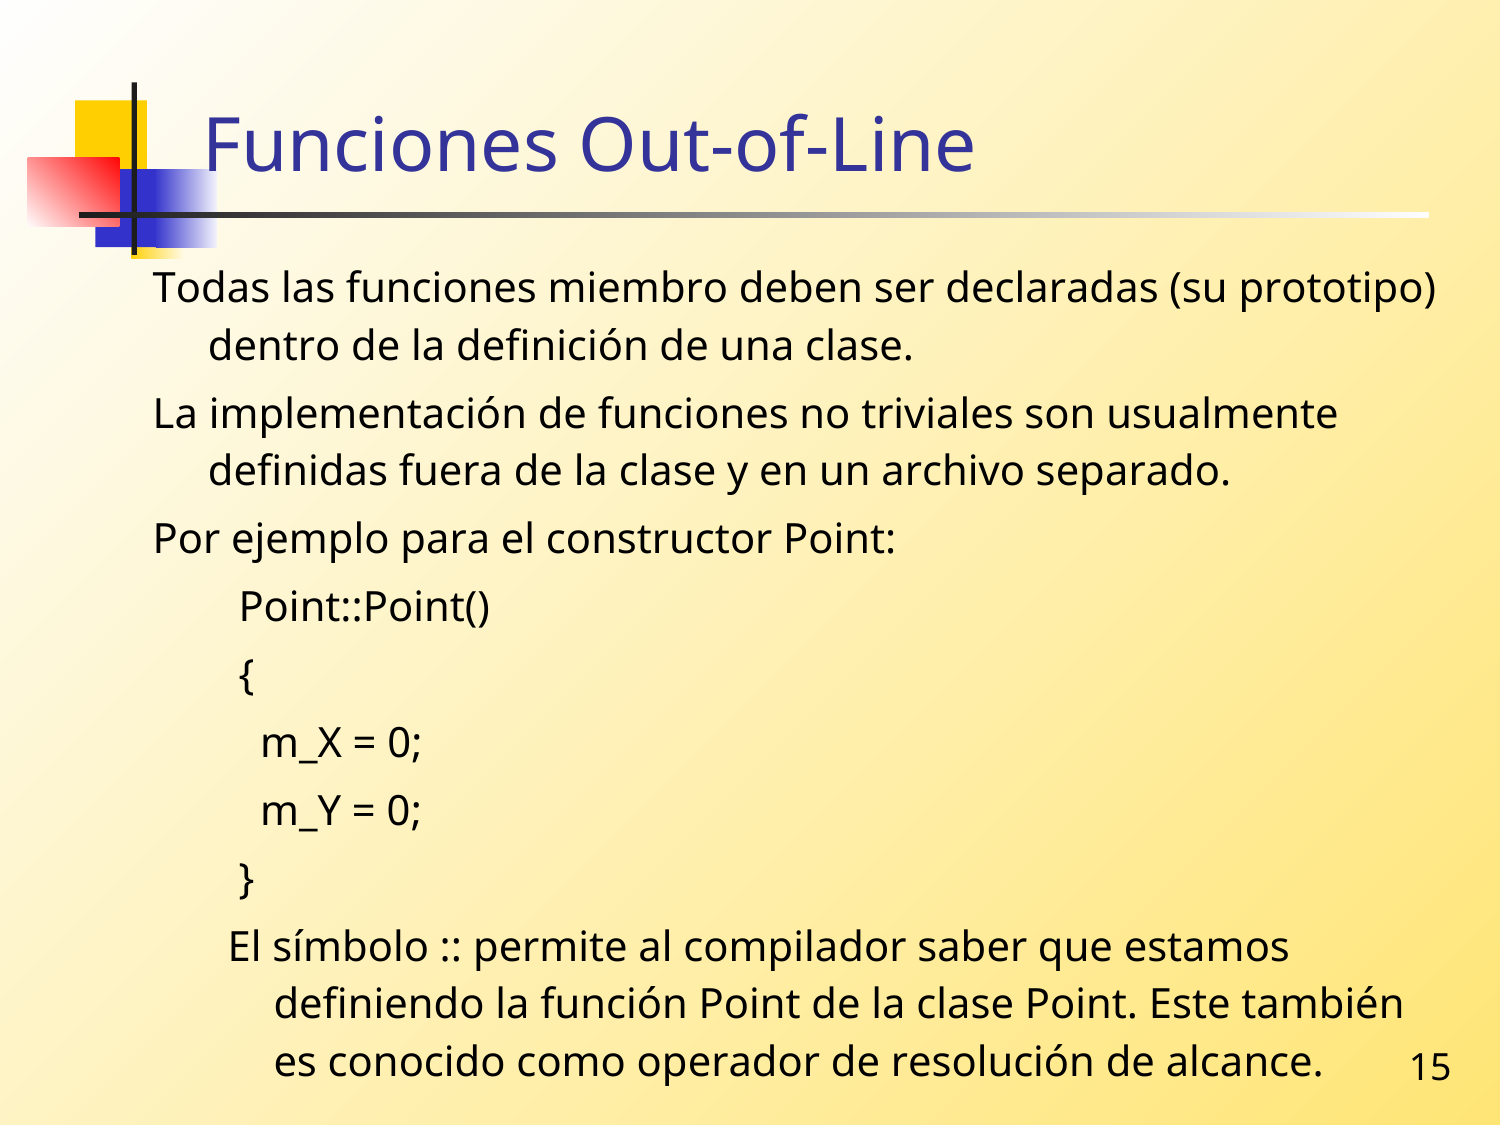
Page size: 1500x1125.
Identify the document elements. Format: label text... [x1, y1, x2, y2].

title Funciones Out-of-Line [187, 37, 1466, 201]
list Todas las funciones miembro deben ser declaradas (su prototipo) dentro de la definición de una clase. La implementación de funciones no triviales son usualmente definidas fuera de la clase y en un archivo separado. Por ejemplo para el constructor Point: Point::Point()‏ { m_X = 0; m_Y = 0; } El símbolo :: permite al compilador saber que estamos definiendo la función Point de la clase Point. Este también es conocido como operador de resolución de alcance. [137, 249, 1463, 1013]
